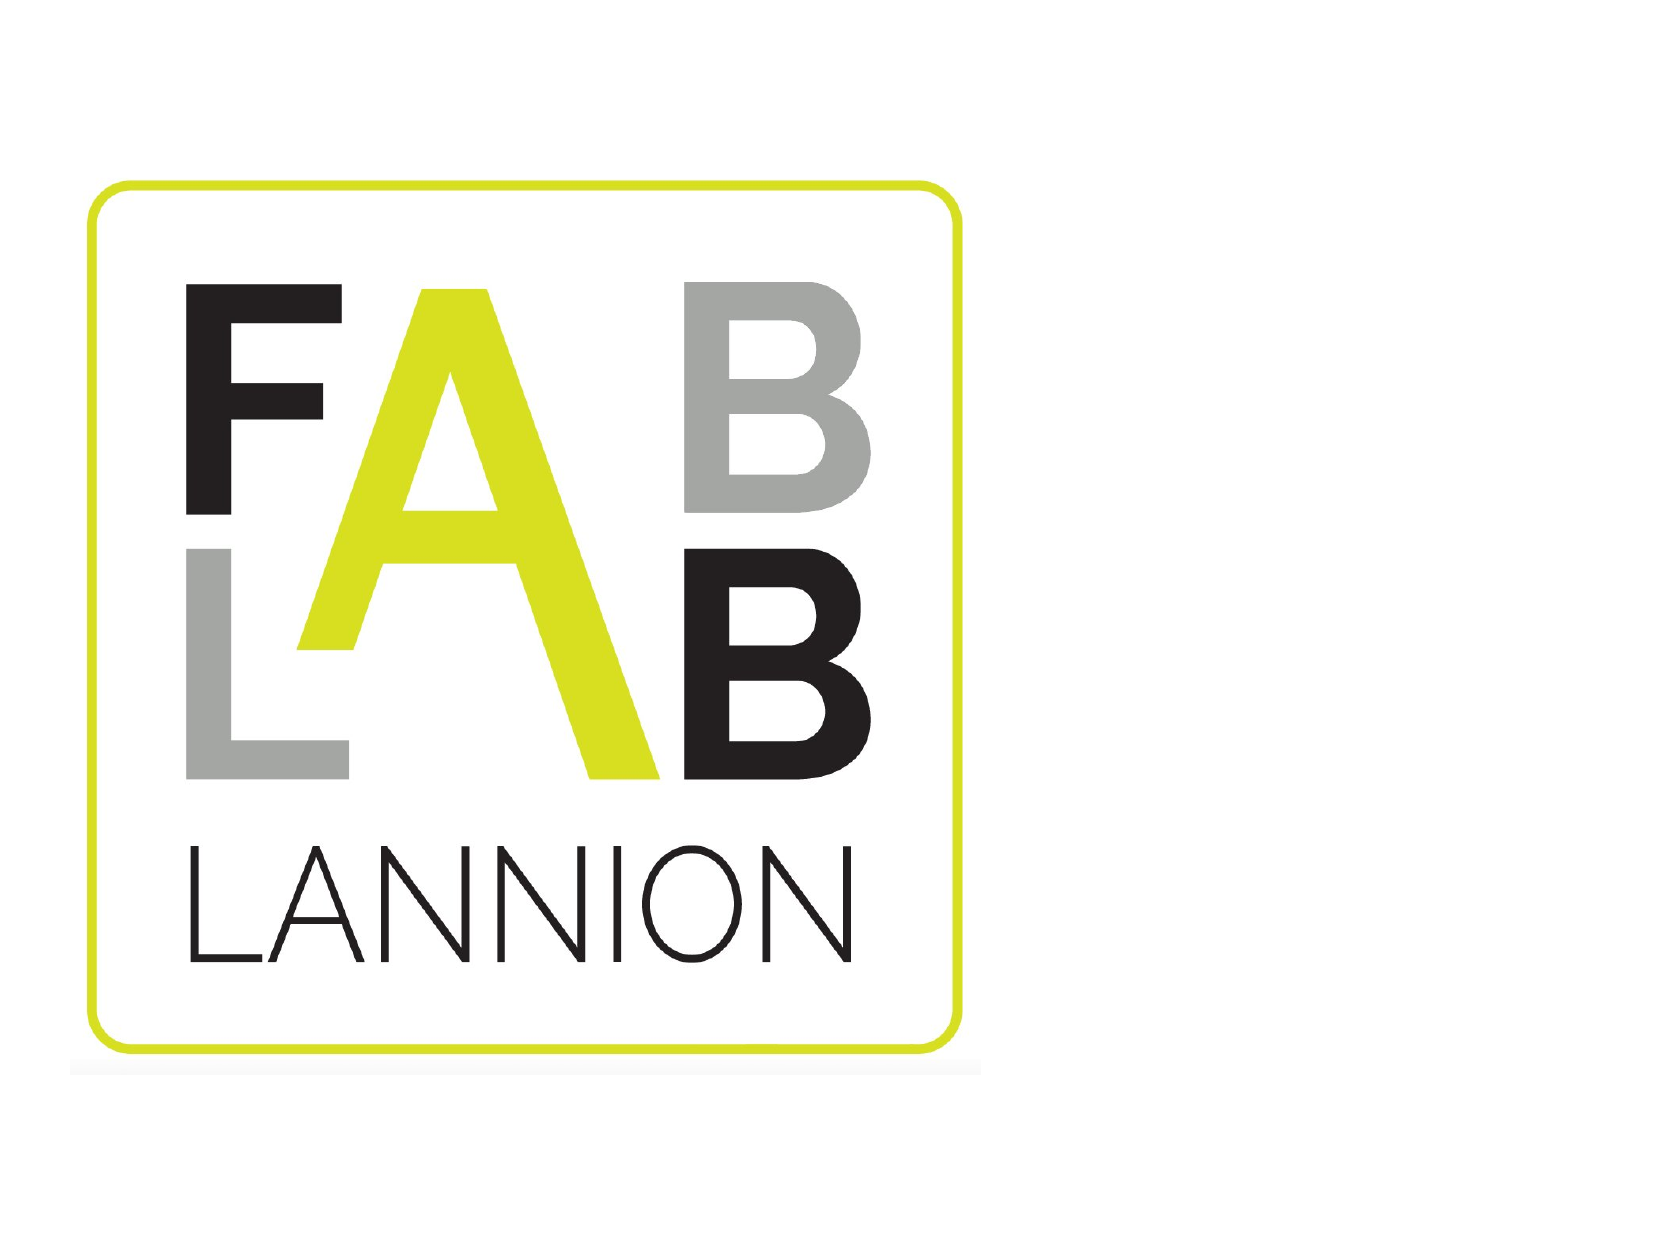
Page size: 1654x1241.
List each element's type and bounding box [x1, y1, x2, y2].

picture [70, 165, 981, 1075]
